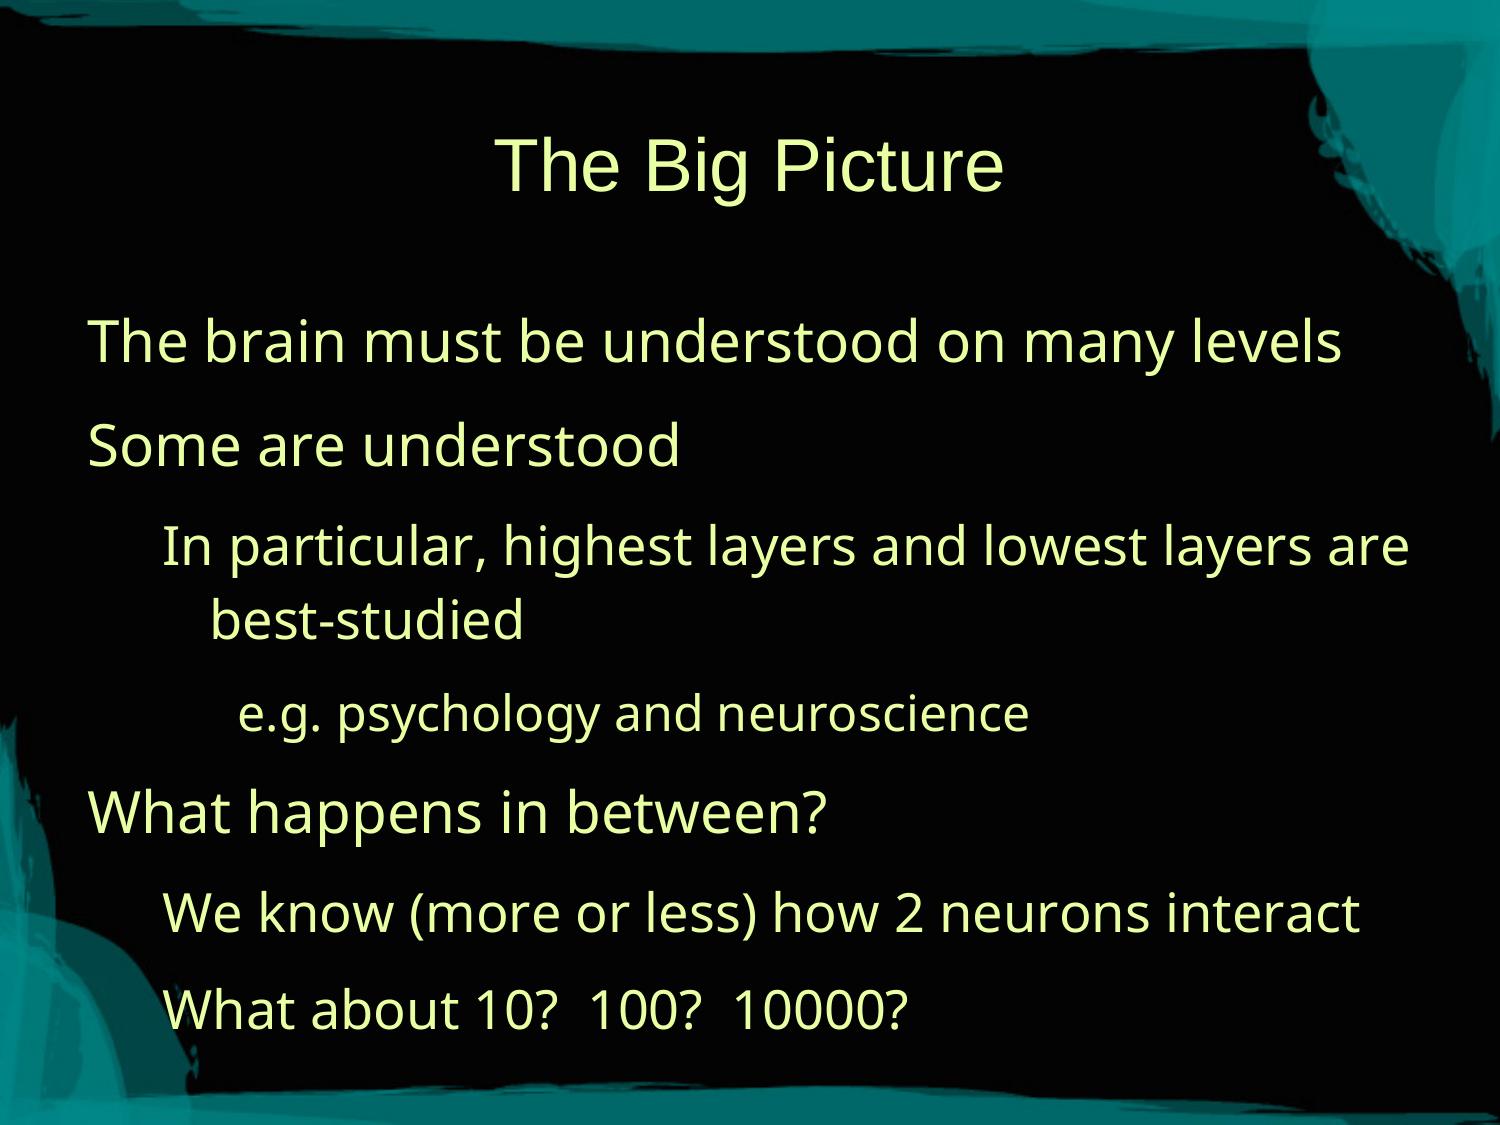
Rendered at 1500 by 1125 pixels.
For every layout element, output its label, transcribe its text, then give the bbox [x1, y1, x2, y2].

title The Big Picture [87, 76, 1413, 256]
list The brain must be understood on many levels Some are understood In particular, highest layers and lowest layers are best-studied e.g. psychology and neuroscience What happens in between? We know (more or less) how 2 neurons interact What about 10? 100? 10000? [87, 299, 1413, 1011]
picture [0, 0, 1500, 1125]
